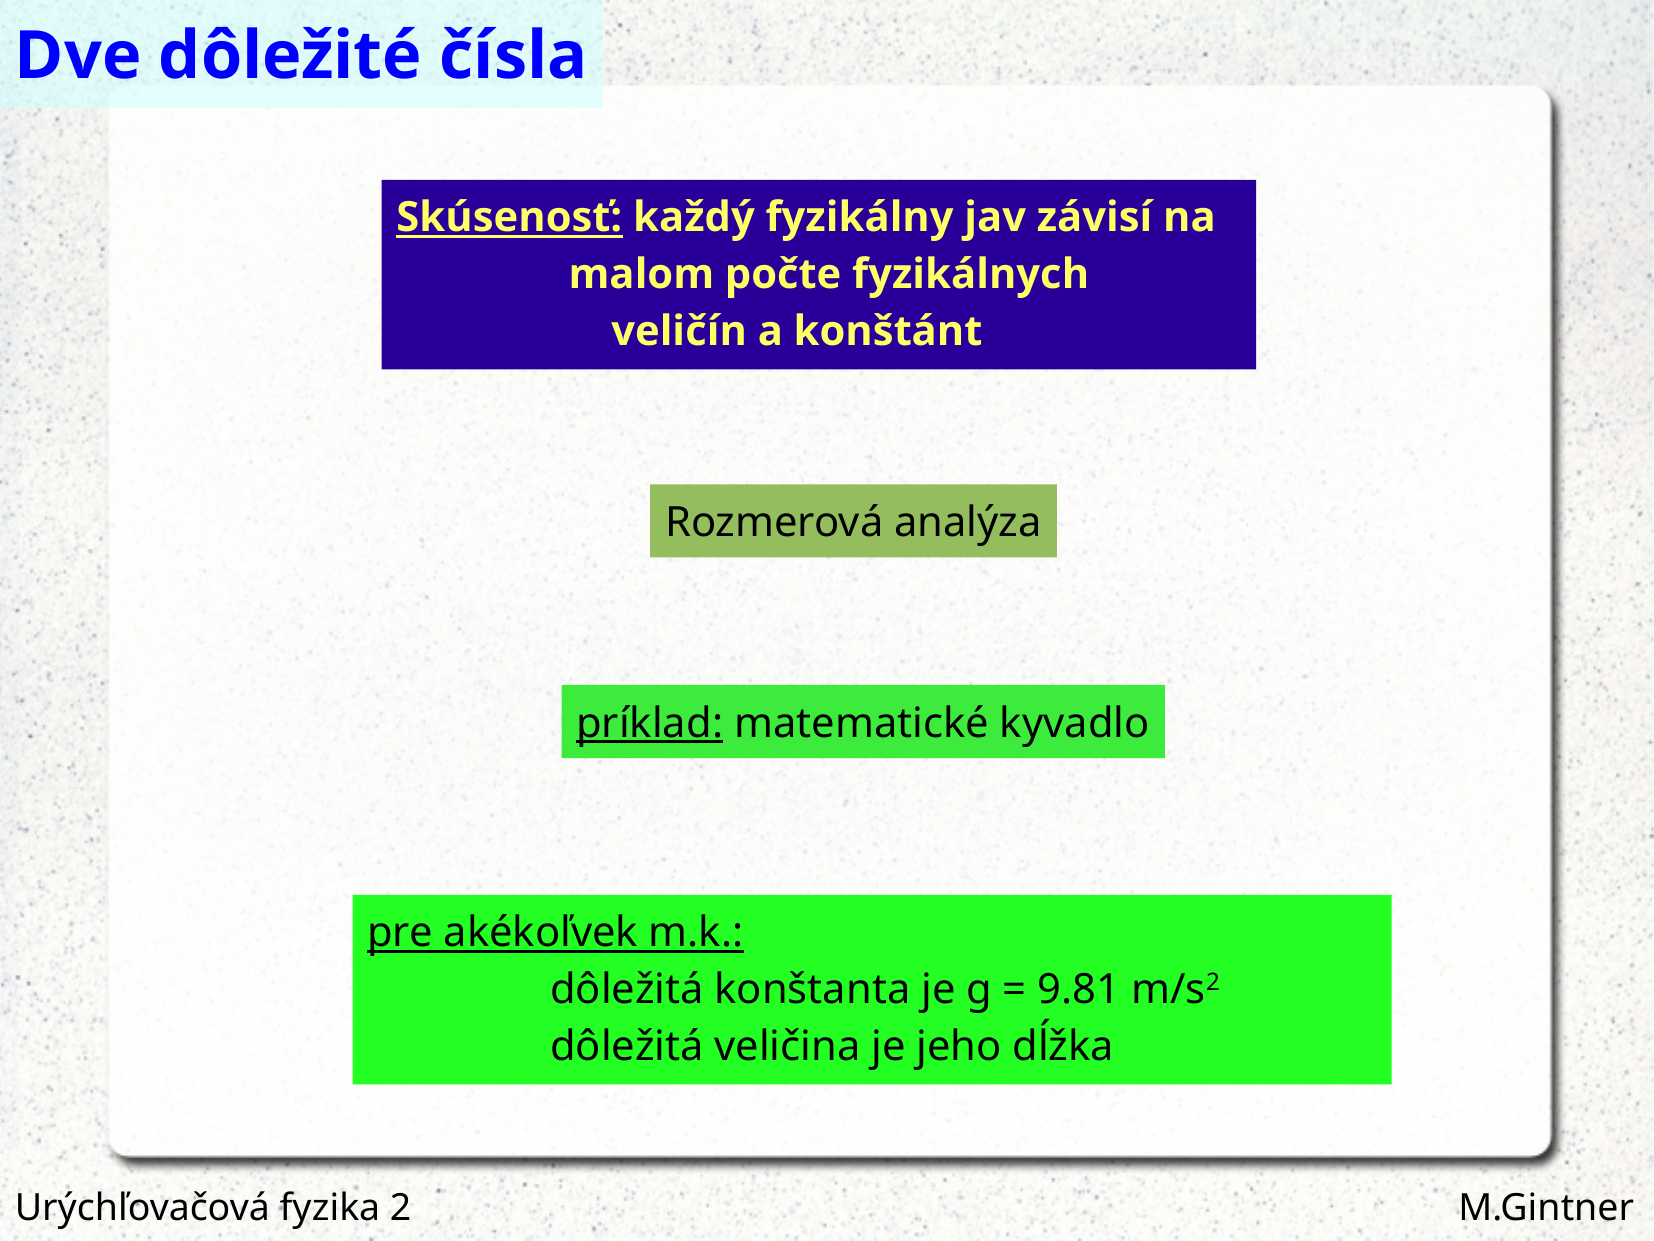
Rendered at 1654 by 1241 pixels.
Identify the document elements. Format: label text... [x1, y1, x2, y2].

text_box Rozmerová analýza [650, 484, 1044, 558]
text_box Dve dôležité čísla [0, 0, 600, 108]
picture [0, 0, 1654, 1241]
text_box Urýchľovačová fyzika 2 [0, 1173, 445, 1241]
text_box M.Gintner [1443, 1173, 1654, 1241]
text_box Skúsenosť: každý fyzikálny jav závisí na malom počte fyzikálnych veličín a konštánt [381, 179, 1257, 370]
text_box príklad: matematické kyvadlo [561, 684, 1155, 759]
text_box pre akékoľvek m.k.: dôležitá konštanta je g = 9.81 m/s2 dôležitá veličina je jeho dĺžka [352, 894, 1392, 1085]
